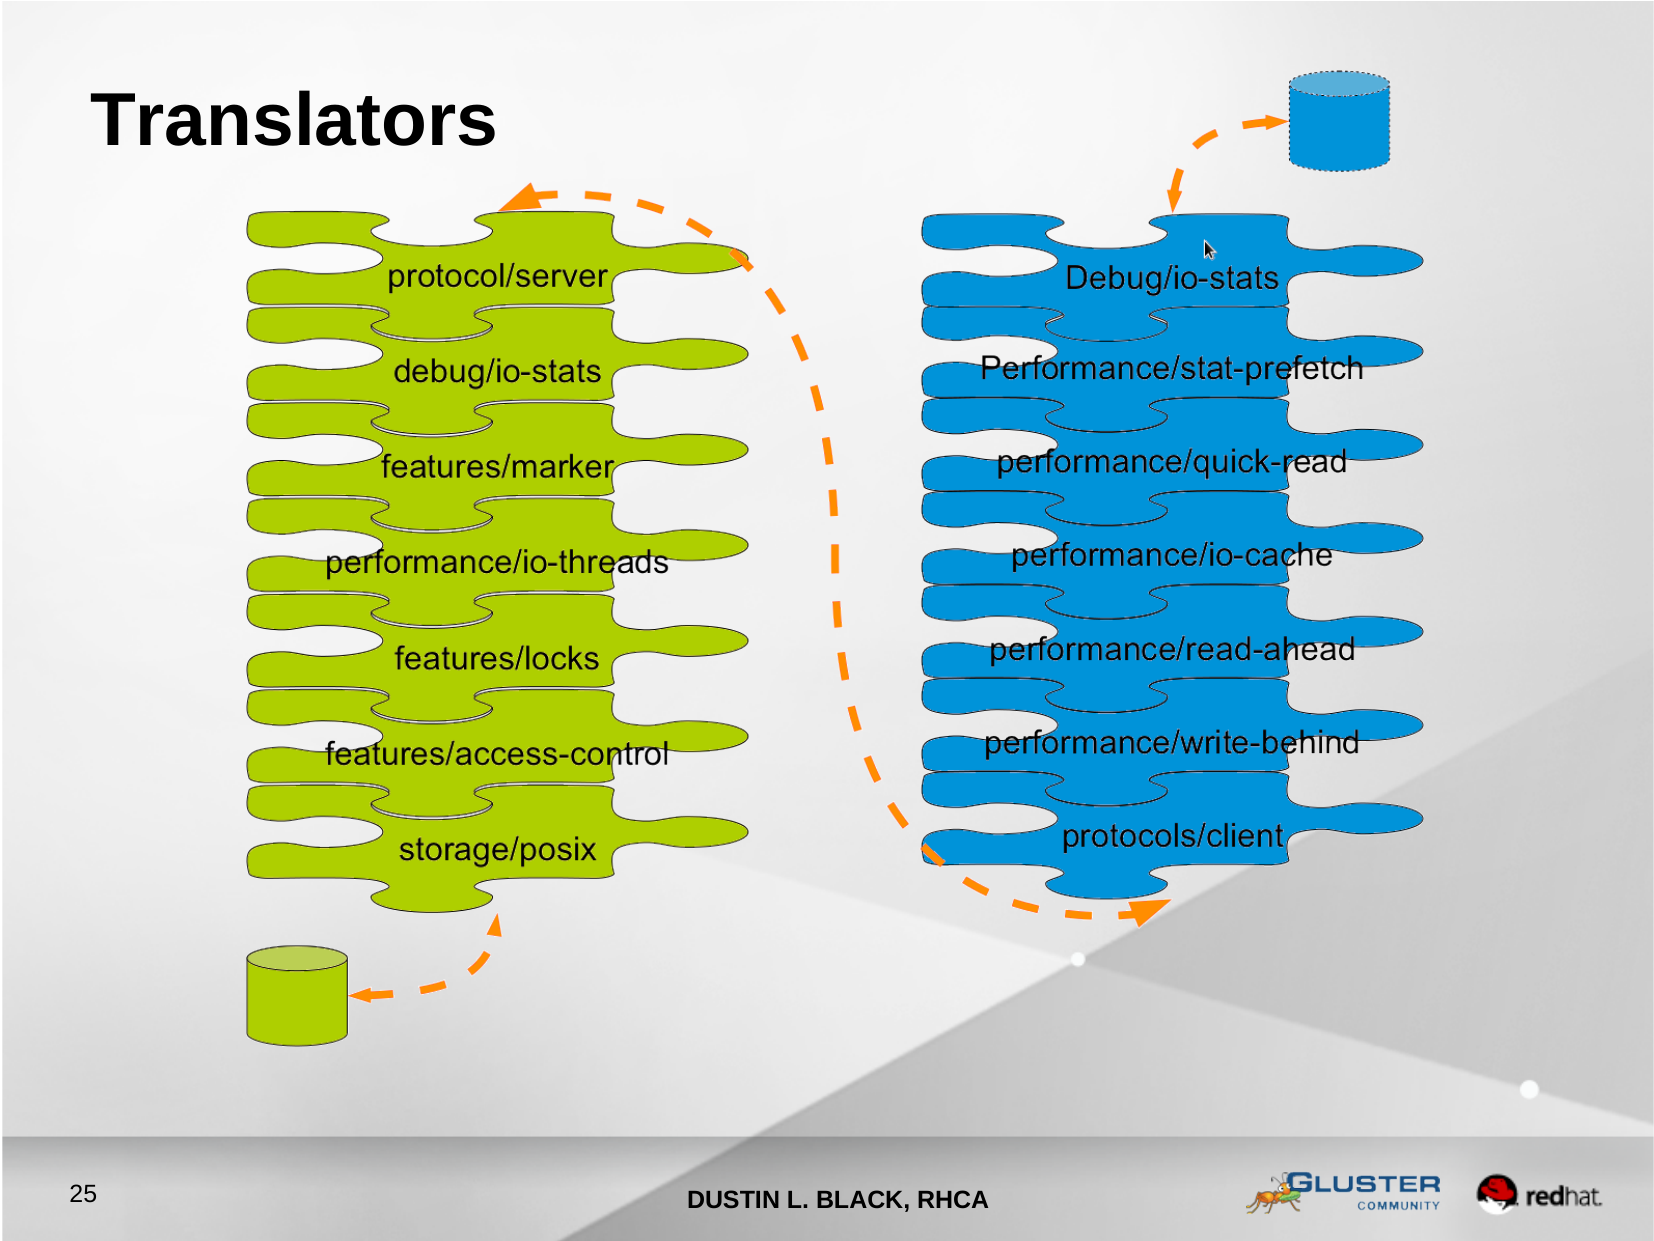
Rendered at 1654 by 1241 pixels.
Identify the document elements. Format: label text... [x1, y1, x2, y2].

title Translators [90, 15, 1579, 223]
picture [2, 1, 1654, 1241]
